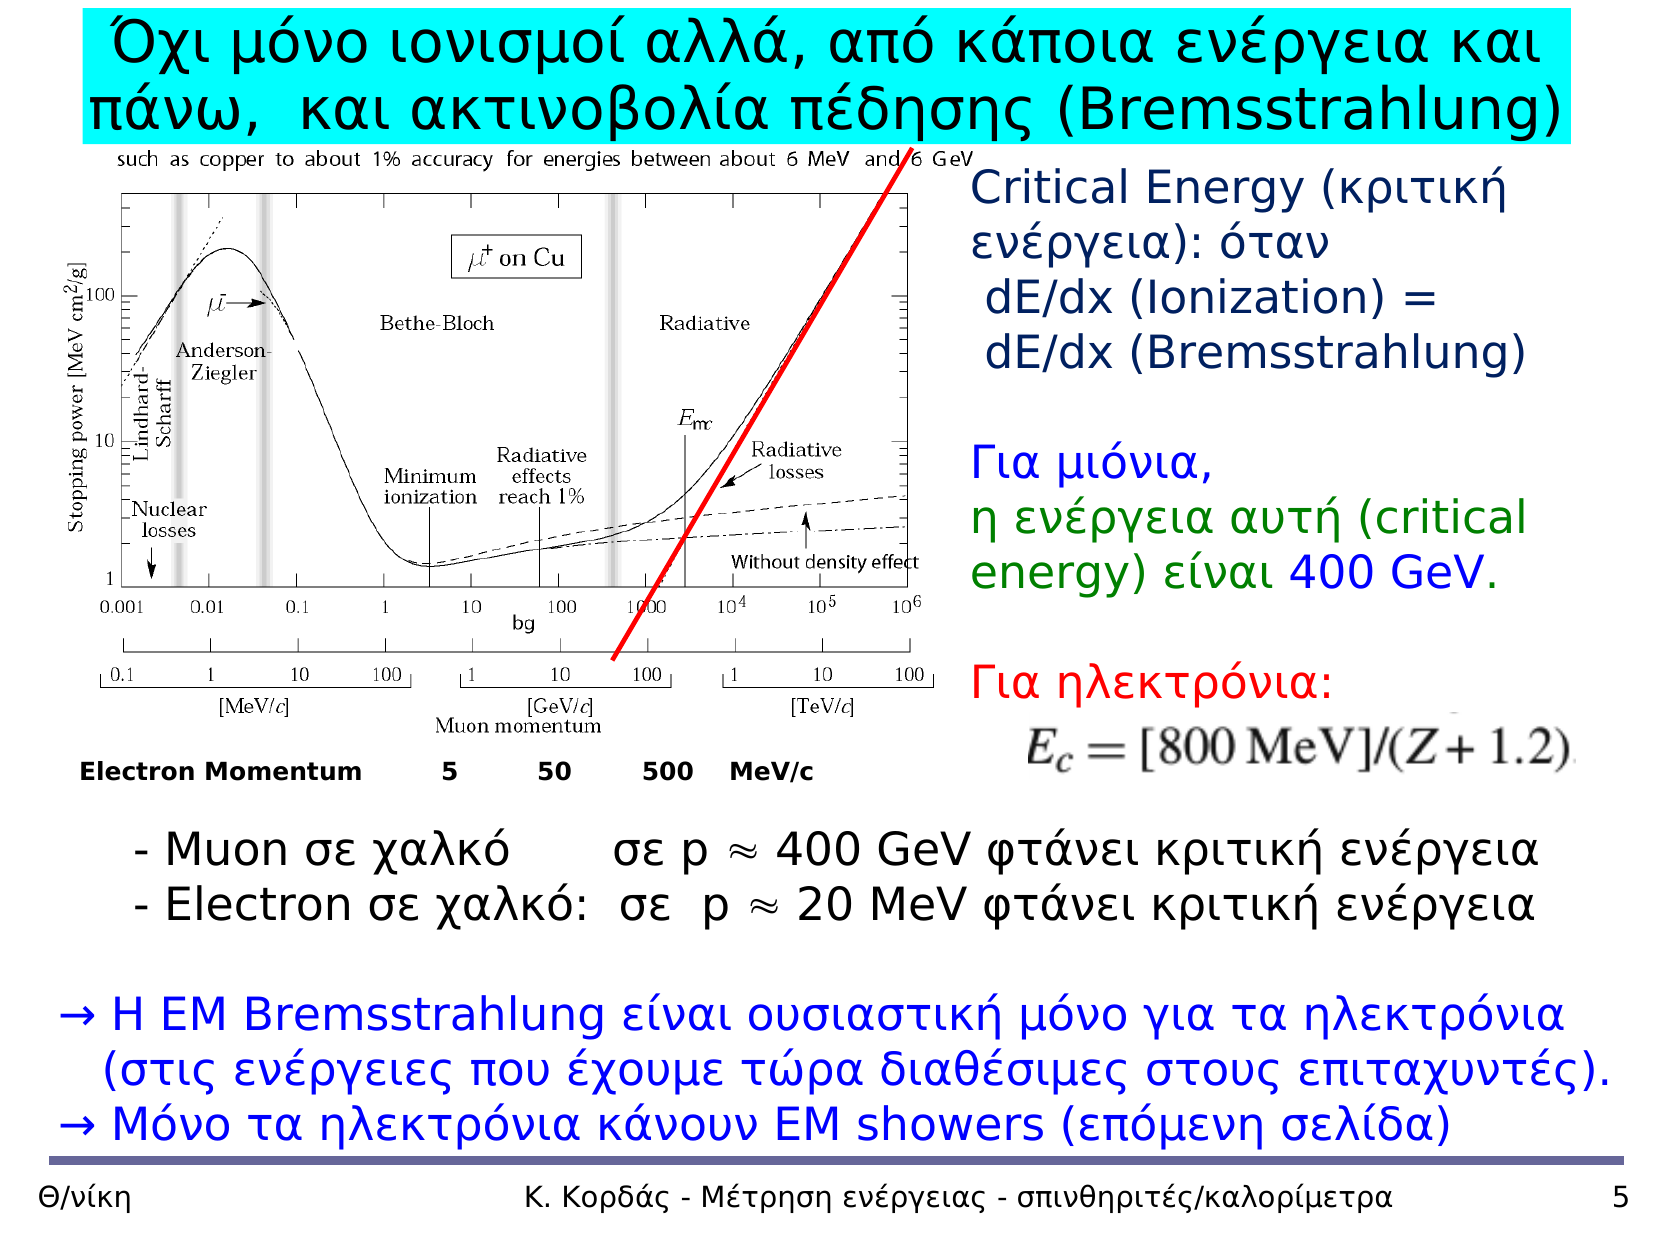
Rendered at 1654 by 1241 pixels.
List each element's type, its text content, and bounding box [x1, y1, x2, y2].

title Όχι μόνο ιονισμοί αλλά, από κάποια ενέργεια και πάνω, και ακτινοβολία πέδησης (Bremsstrahlung) [82, 8, 1571, 145]
picture [1028, 712, 1576, 779]
text_box Electron Momentum 5 50 500 MeV/c [64, 747, 1015, 794]
text_box - Muon σε χαλκό σε p  400 GeV φτάνει κριτική ενέργεια - Electron σε χαλκό: σε p  20 MeV φτάνει κριτική ενέργεια → Η EM Bremsstrahlung είναι ουσιαστική μόνο για τα ηλεκτρόνια (στις ενέργειες που έχουμε τώρα διαθέσιμες στους επιταχυντές). → Μόνο τα ηλεκτρόνια κάνουν ΕΜ showers (επόμενη σελίδα) [43, 812, 1643, 1158]
text_box Critical Energy (κριτική ενέργεια): όταν dE/dx (Ionization) = dE/dx (Bremsstrahlung) Για μιόνια, η ενέργεια αυτή (critical energy) είναι 400 GeV. Για ηλεκτρόνια: [955, 149, 1654, 716]
picture [60, 147, 973, 737]
